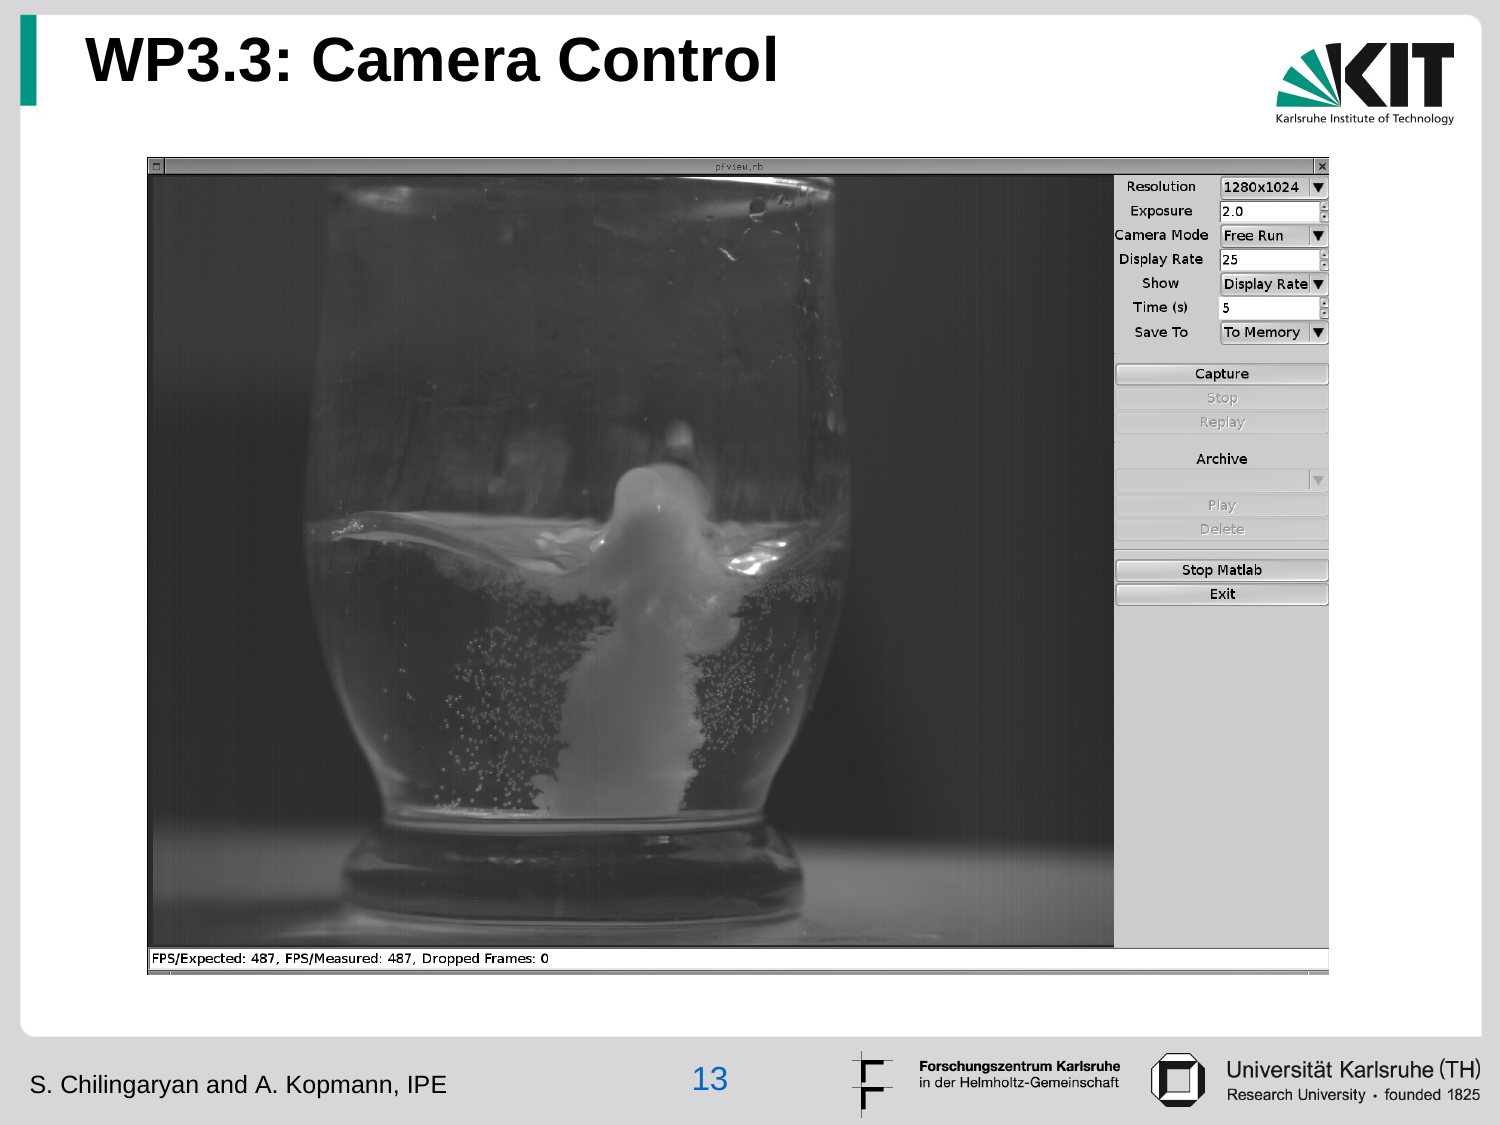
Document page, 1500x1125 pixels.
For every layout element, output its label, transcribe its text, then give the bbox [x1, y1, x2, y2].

picture [0, 0, 1500, 1125]
title WP3.3: Camera Control [85, 0, 1141, 125]
